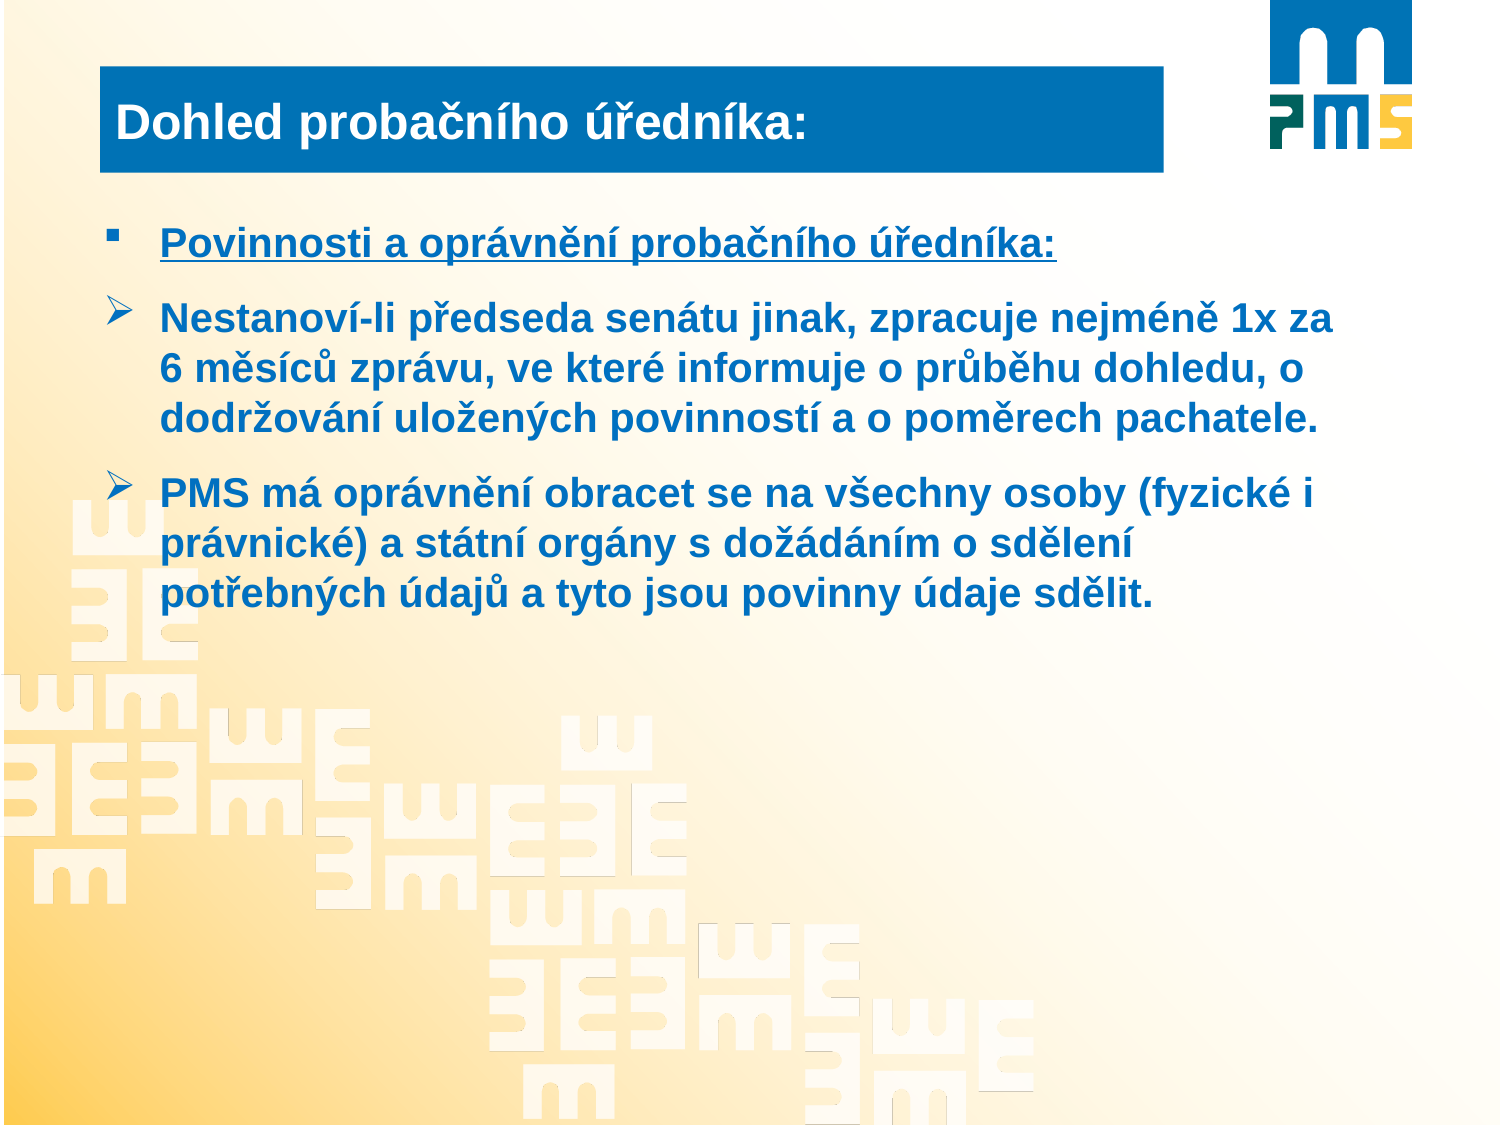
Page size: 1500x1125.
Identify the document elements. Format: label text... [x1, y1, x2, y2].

text_box Povinnosti a oprávnění probačního úředníka: Nestanoví-li předseda senátu jinak, zpracuje nejméně 1x za 6 měsíců zprávu, ve které informuje o průběhu dohledu, o dodržování uložených povinností a o poměrech pachatele. PMS má oprávnění obracet se na všechny osoby (fyzické i právnické) a státní orgány s dožádáním o sdělení potřebných údajů a tyto jsou povinny údaje sdělit. [88, 207, 1365, 1059]
title Dohled probačního úředníka: [100, 66, 1164, 173]
picture [0, 0, 1500, 1125]
text_box [21, 468, 153, 534]
